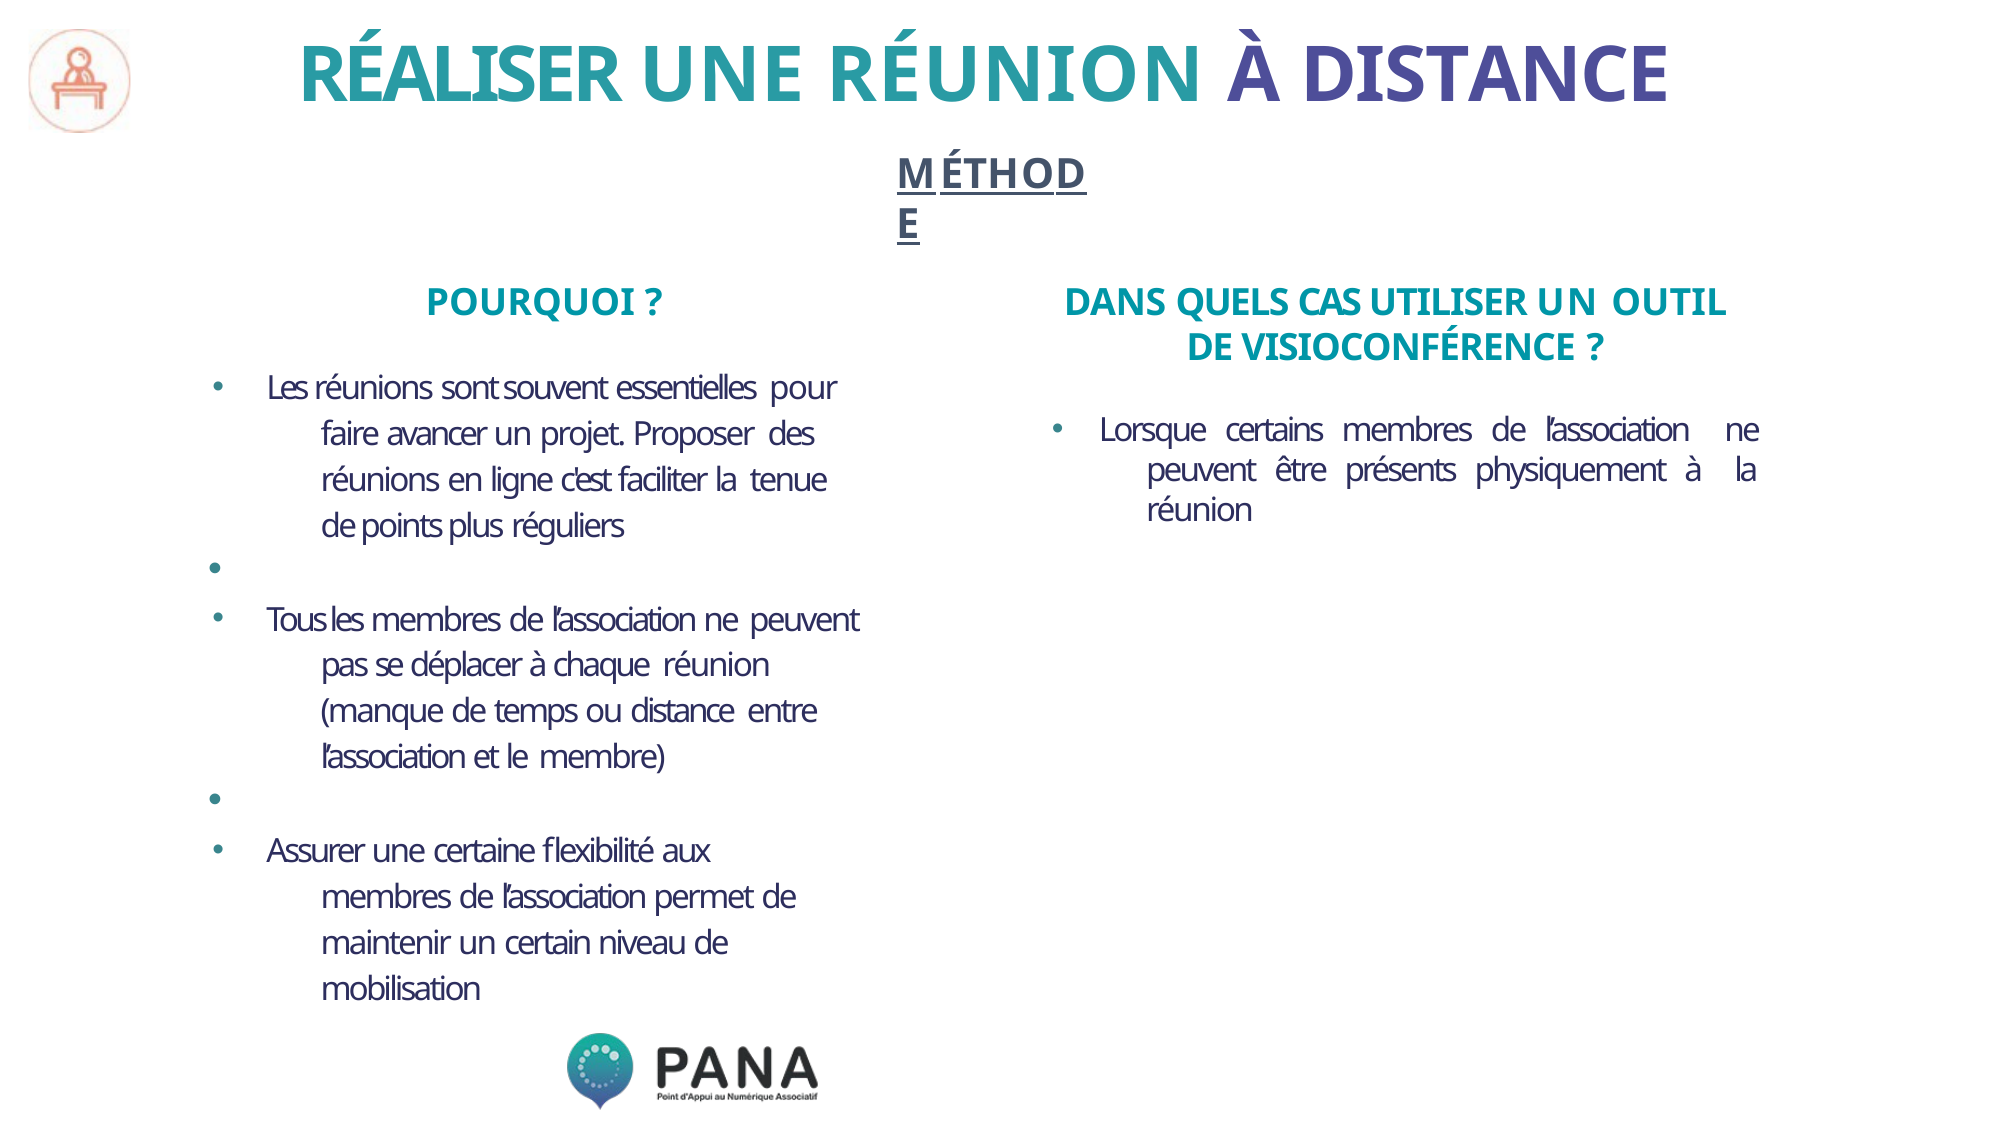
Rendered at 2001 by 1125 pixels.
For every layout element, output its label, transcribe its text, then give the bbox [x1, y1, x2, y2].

text_box POURQUOI ? Les réunions sont souvent essentielles pour faire avancer un projet. Proposer des réunions en ligne c'est faciliter la tenue de points plus réguliers Tous les membres de l’association ne peuvent pas se déplacer à chaque réunion (manque de temps ou distance entre l’association et le membre) Assurer une certaine flexibilité aux membres de l’association permet de maintenir un certain niveau de mobilisation [208, 275, 879, 966]
text_box DANS QUELS CAS UTILISER UN OUTIL DE VISIOCONFÉRENCE ? Lorsque certains membres de l’association ne peuvent être présents physiquement à la réunion [1047, 275, 1760, 490]
title RÉALISER UNE RÉUNION À DISTANCE [295, 21, 1705, 118]
text_box [29, 30, 130, 133]
text_box MÉTHODE [894, 144, 1106, 198]
